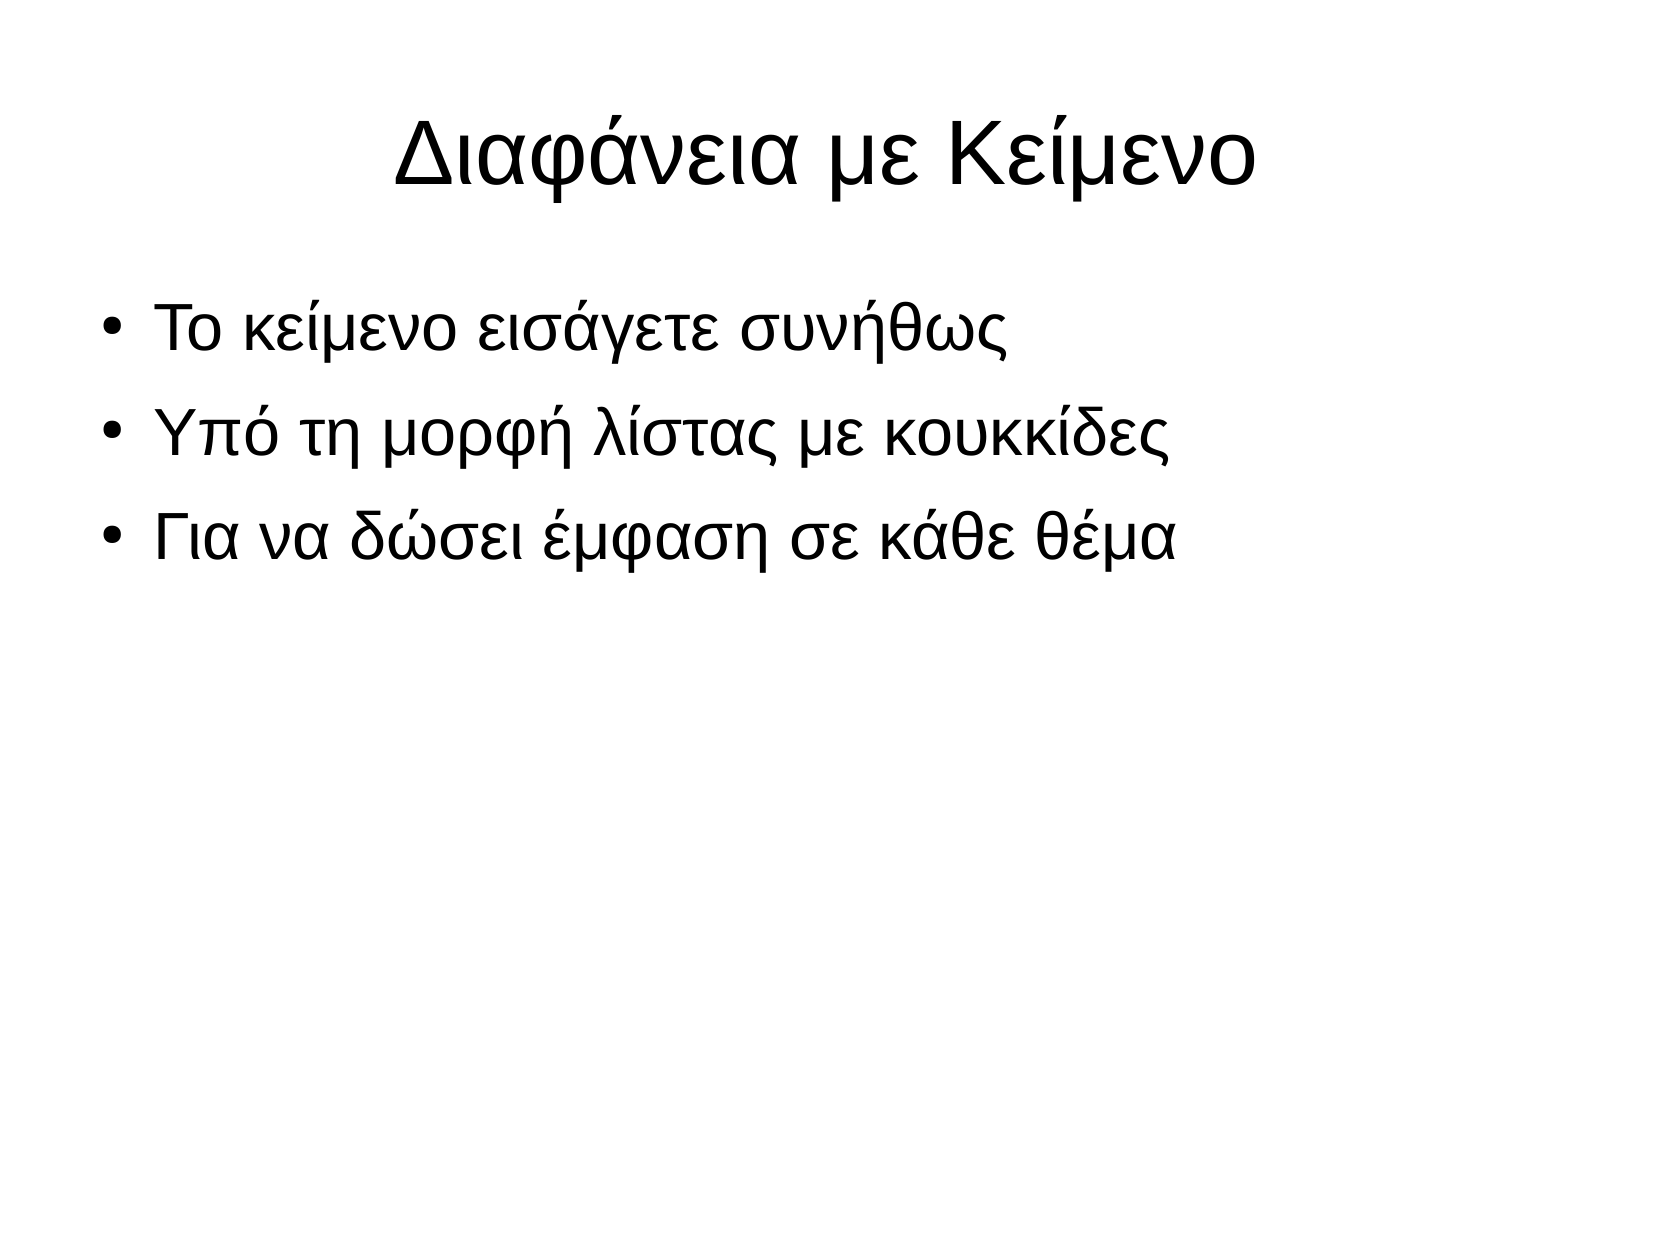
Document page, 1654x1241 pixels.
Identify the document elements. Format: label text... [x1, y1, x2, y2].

list Το κείμενο εισάγετε συνήθως Υπό τη μορφή λίστας με κουκκίδες Για να δώσει έμφαση σε κάθε θέμα [82, 290, 1571, 1010]
title Διαφάνεια με Κείμενο [82, 49, 1571, 257]
